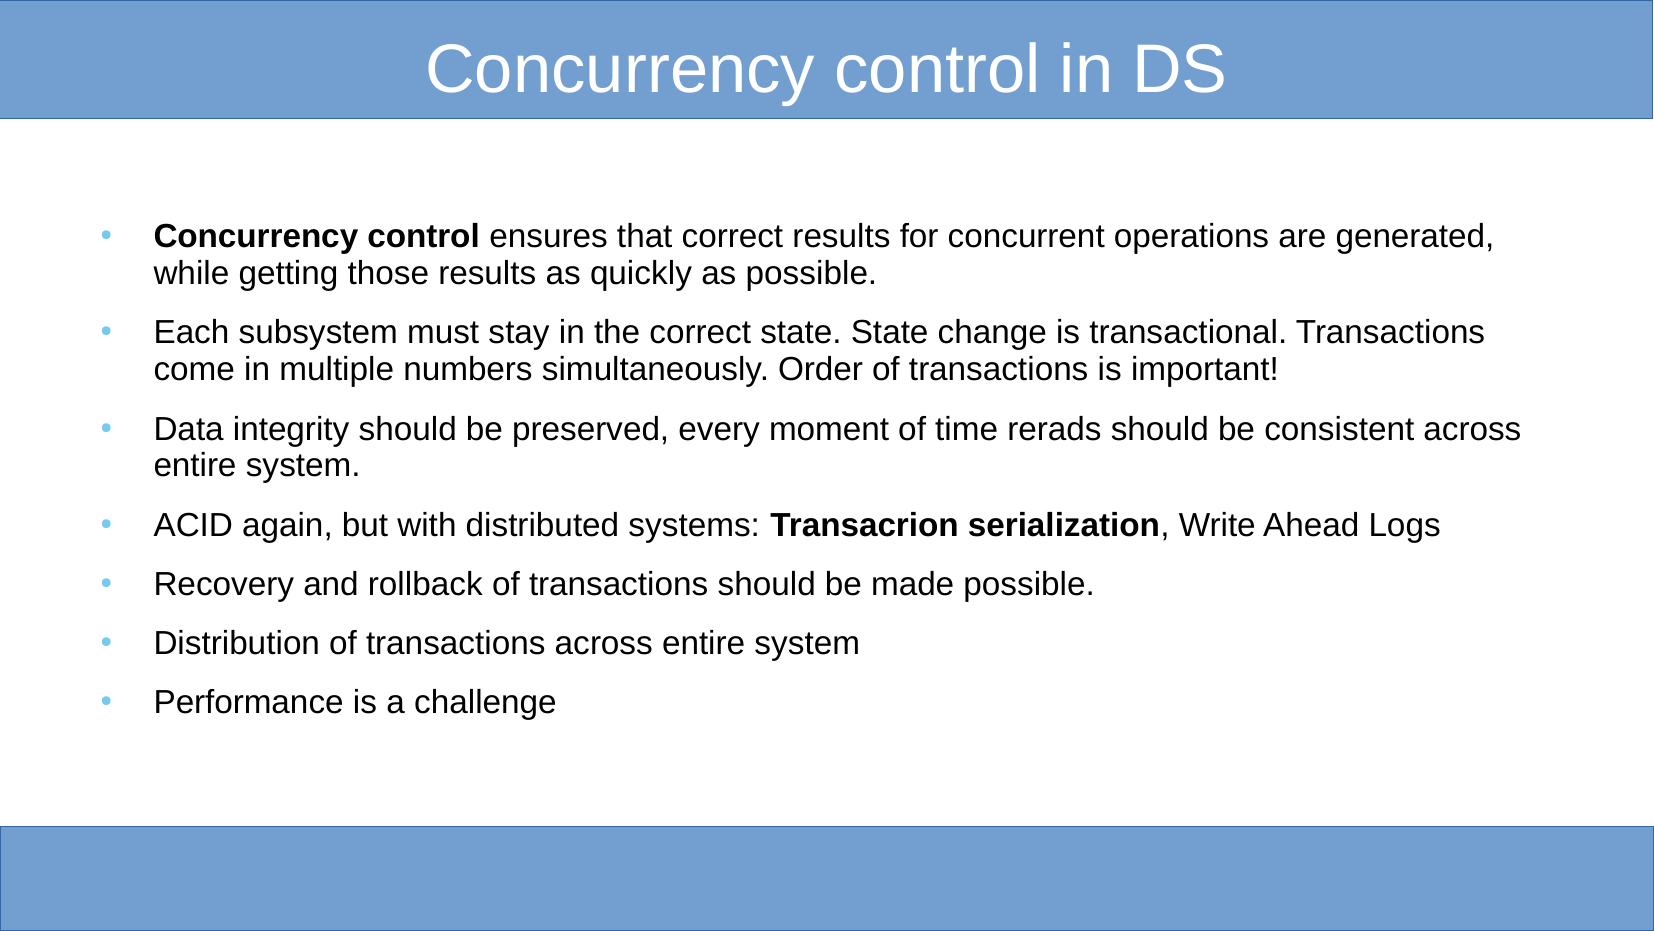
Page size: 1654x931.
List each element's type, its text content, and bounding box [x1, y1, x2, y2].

title Concurrency control in DS [59, 29, 1595, 108]
list Concurrency control ensures that correct results for concurrent operations are generated, while getting those results as quickly as possible. Each subsystem must stay in the correct state. State change is transactional. Transactions come in multiple numbers simultaneously. Order of transactions is important! Data integrity should be preserved, every moment of time rerads should be consistent across entire system. ACID again, but with distributed systems: Transacrion serialization, Write Ahead Logs Recovery and rollback of transactions should be made possible. Distribution of transactions across entire system Performance is a challenge [82, 217, 1571, 758]
